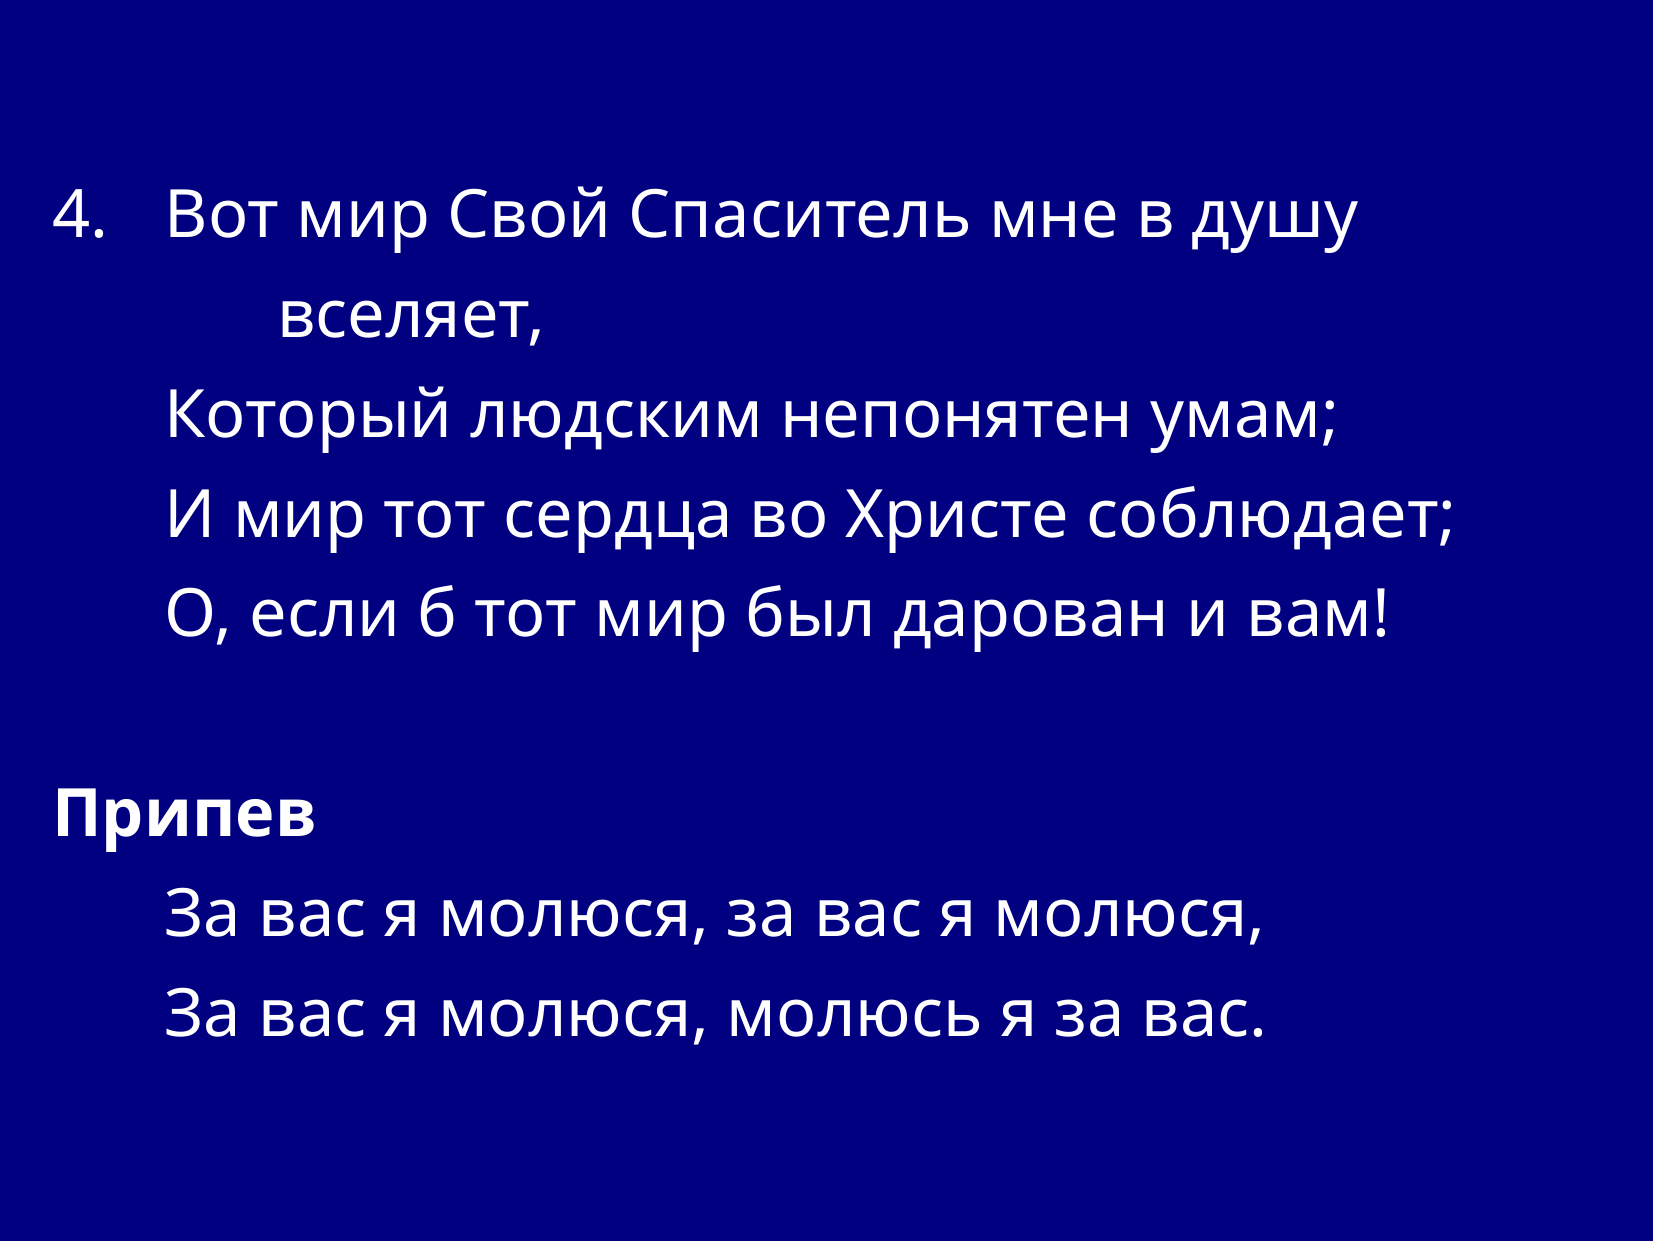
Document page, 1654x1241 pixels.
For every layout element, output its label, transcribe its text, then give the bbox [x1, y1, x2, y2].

text_box 4. Вот мир Свой Спаситель мне в душу вселяет, Который людским непонятен умам; И мир тот сердца во Христе соблюдает; О, если б тот мир был дарован и вам! Припев За вас я молюся, за вас я молюся, За вас я молюся, молюсь я за вас. [37, 150, 1653, 1163]
